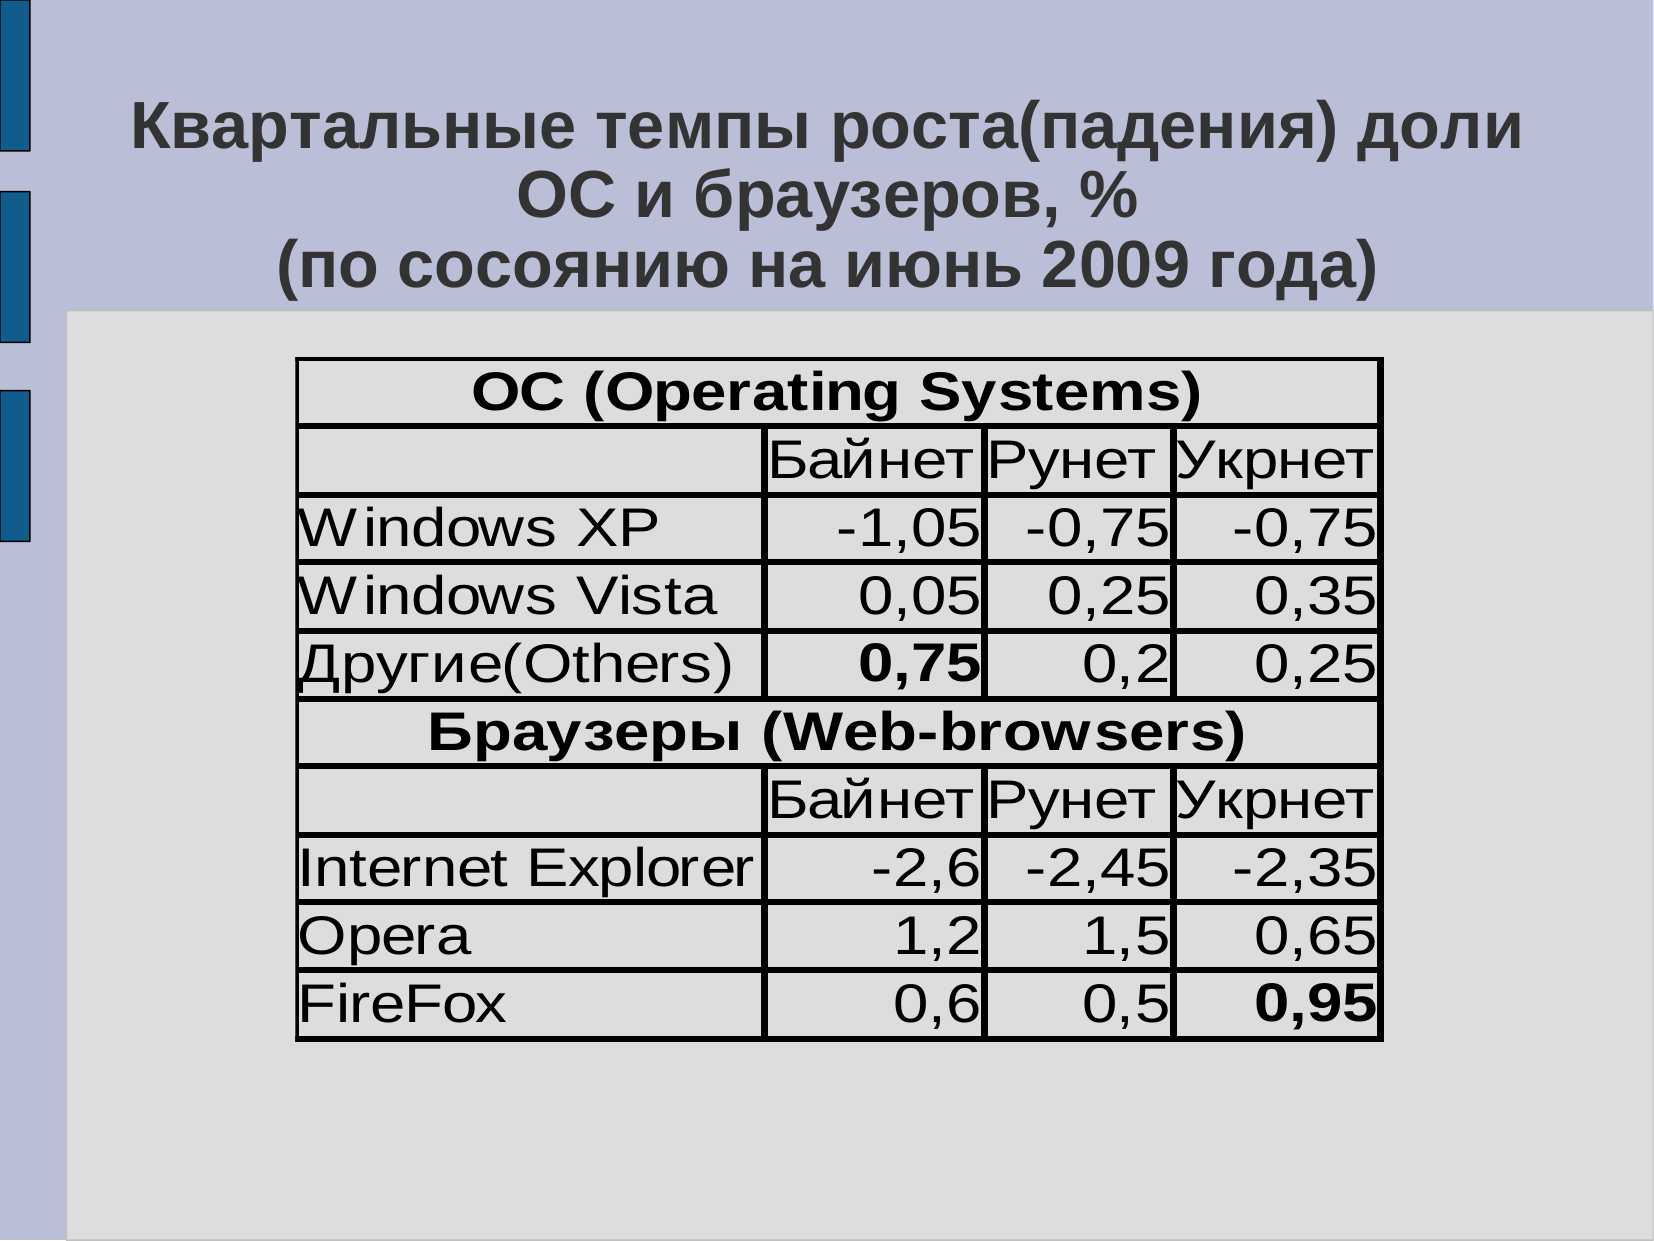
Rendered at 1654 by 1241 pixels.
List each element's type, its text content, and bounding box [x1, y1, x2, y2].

chart [295, 357, 1654, 1182]
title Квартальные темпы роста(падения) доли ОС и браузеров, % (по сосоянию на июнь 2009 года) [121, 80, 1534, 309]
